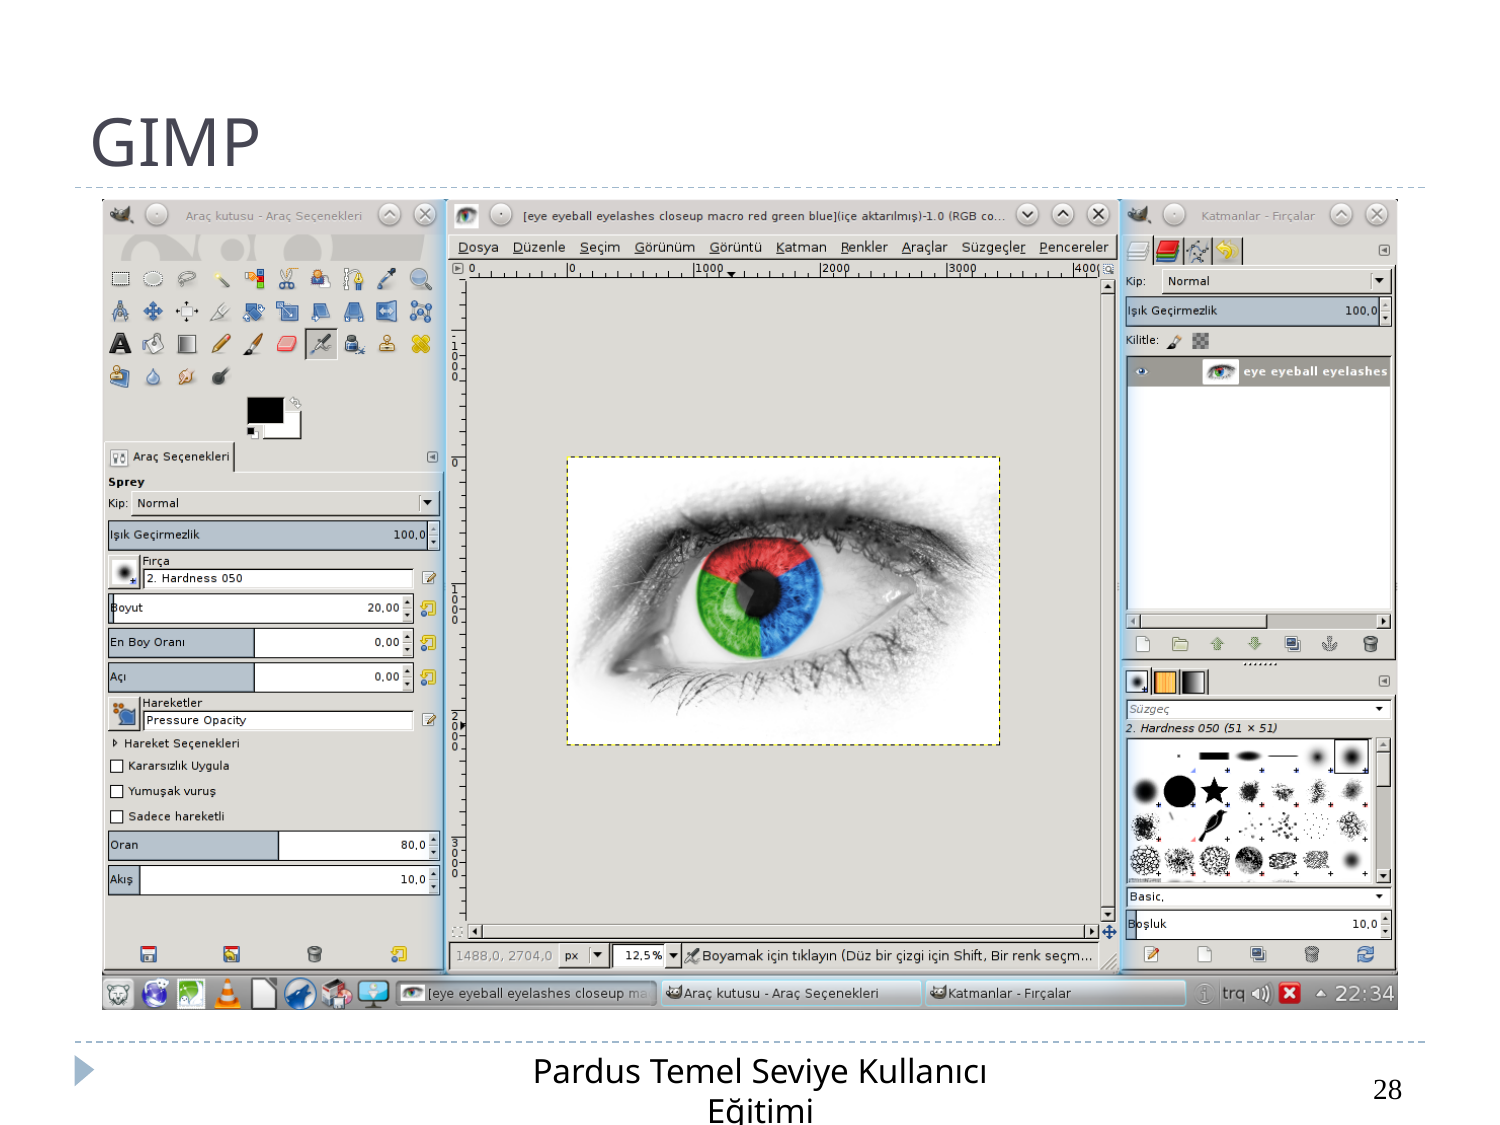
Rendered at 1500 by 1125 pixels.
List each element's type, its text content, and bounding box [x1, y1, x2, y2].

picture [102, 199, 1398, 1010]
title GIMP [75, 24, 1425, 188]
